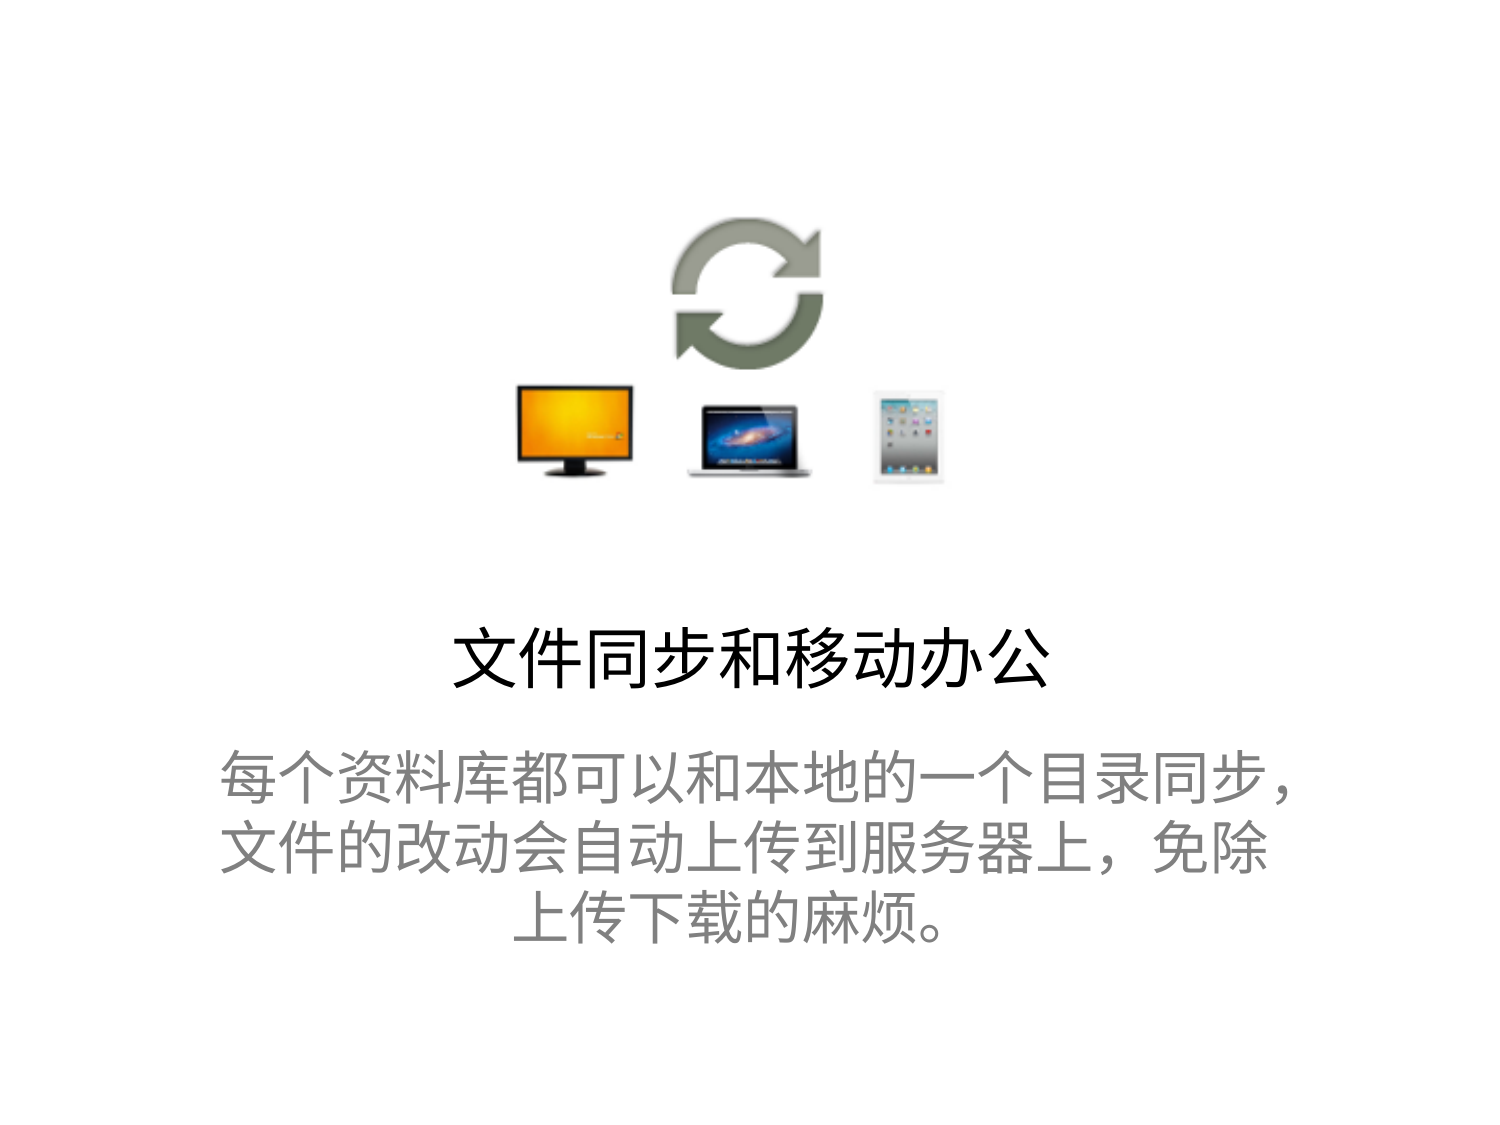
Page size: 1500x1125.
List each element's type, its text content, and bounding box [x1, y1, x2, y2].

text_box 每个资料库都可以和本地的一个目录同步，文件的改动会自动上传到服务器上，免除上传下载的麻烦。 [187, 734, 1301, 959]
picture [489, 199, 997, 518]
text_box 文件同步和移动办公 [436, 609, 1067, 705]
